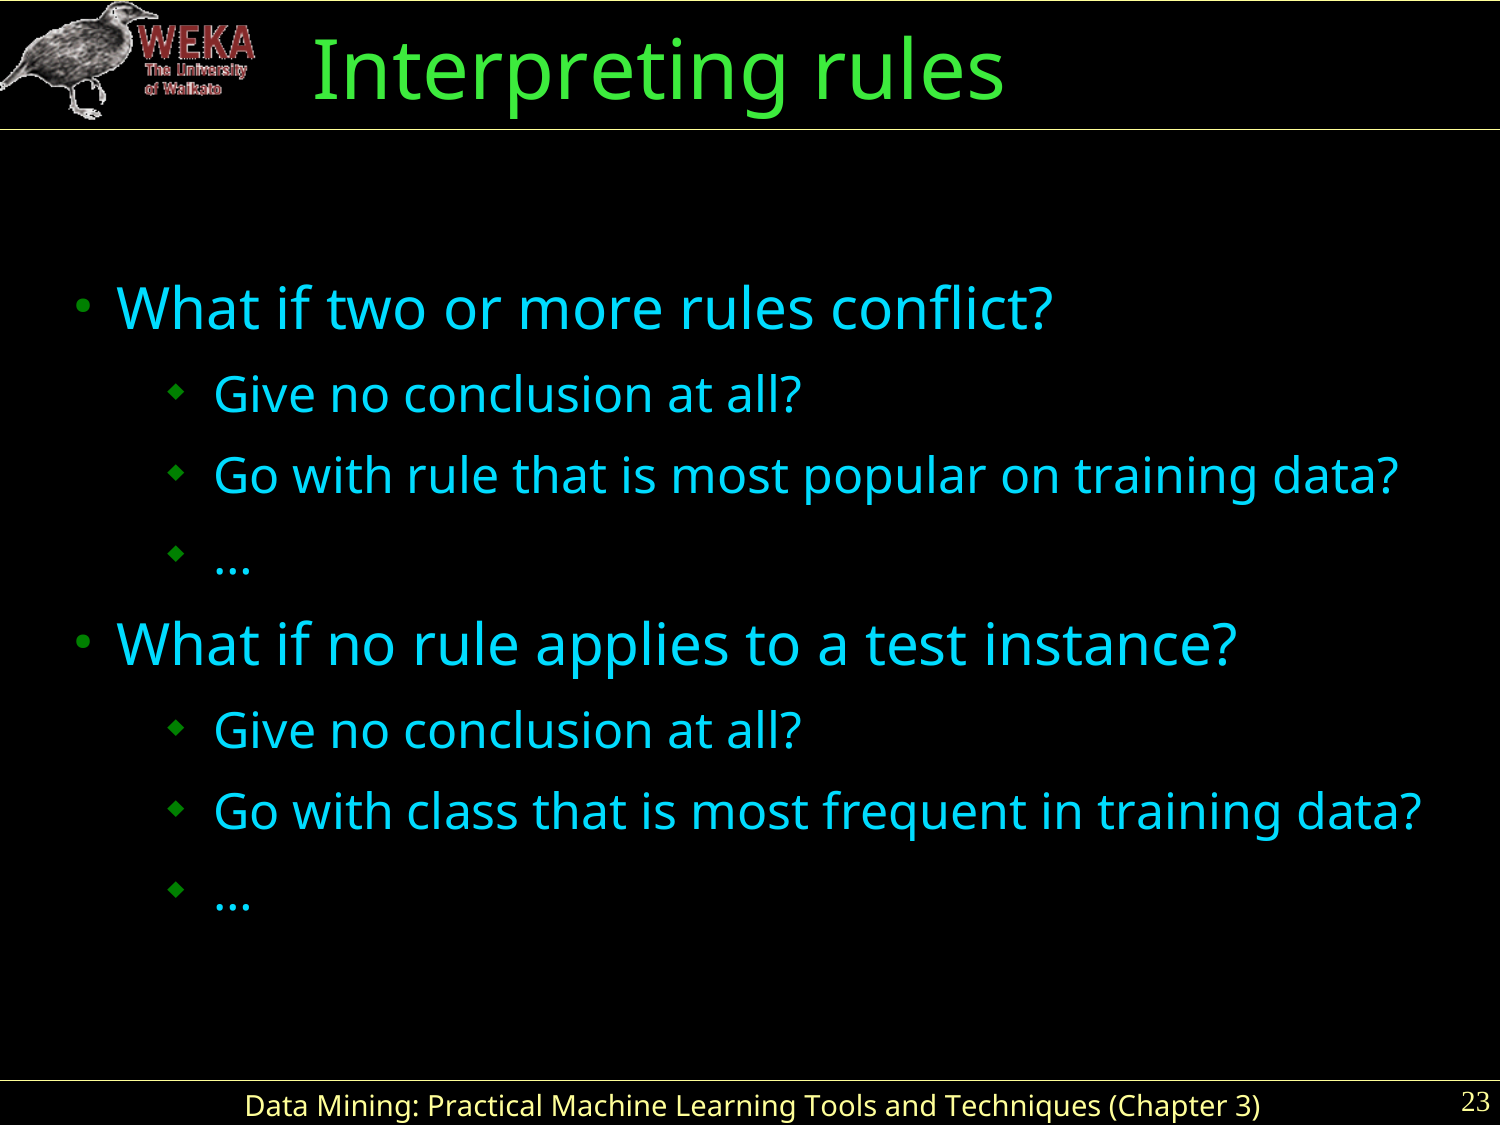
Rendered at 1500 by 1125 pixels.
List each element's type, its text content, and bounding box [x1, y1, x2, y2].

picture [0, 1, 266, 129]
title Interpreting rules [297, 0, 1500, 148]
text_box What if two or more rules conflict? Give no conclusion at all? Go with rule that is most popular on training data? … What if no rule applies to a test instance? Give no conclusion at all? Go with class that is most frequent in training data? … [59, 260, 1477, 936]
